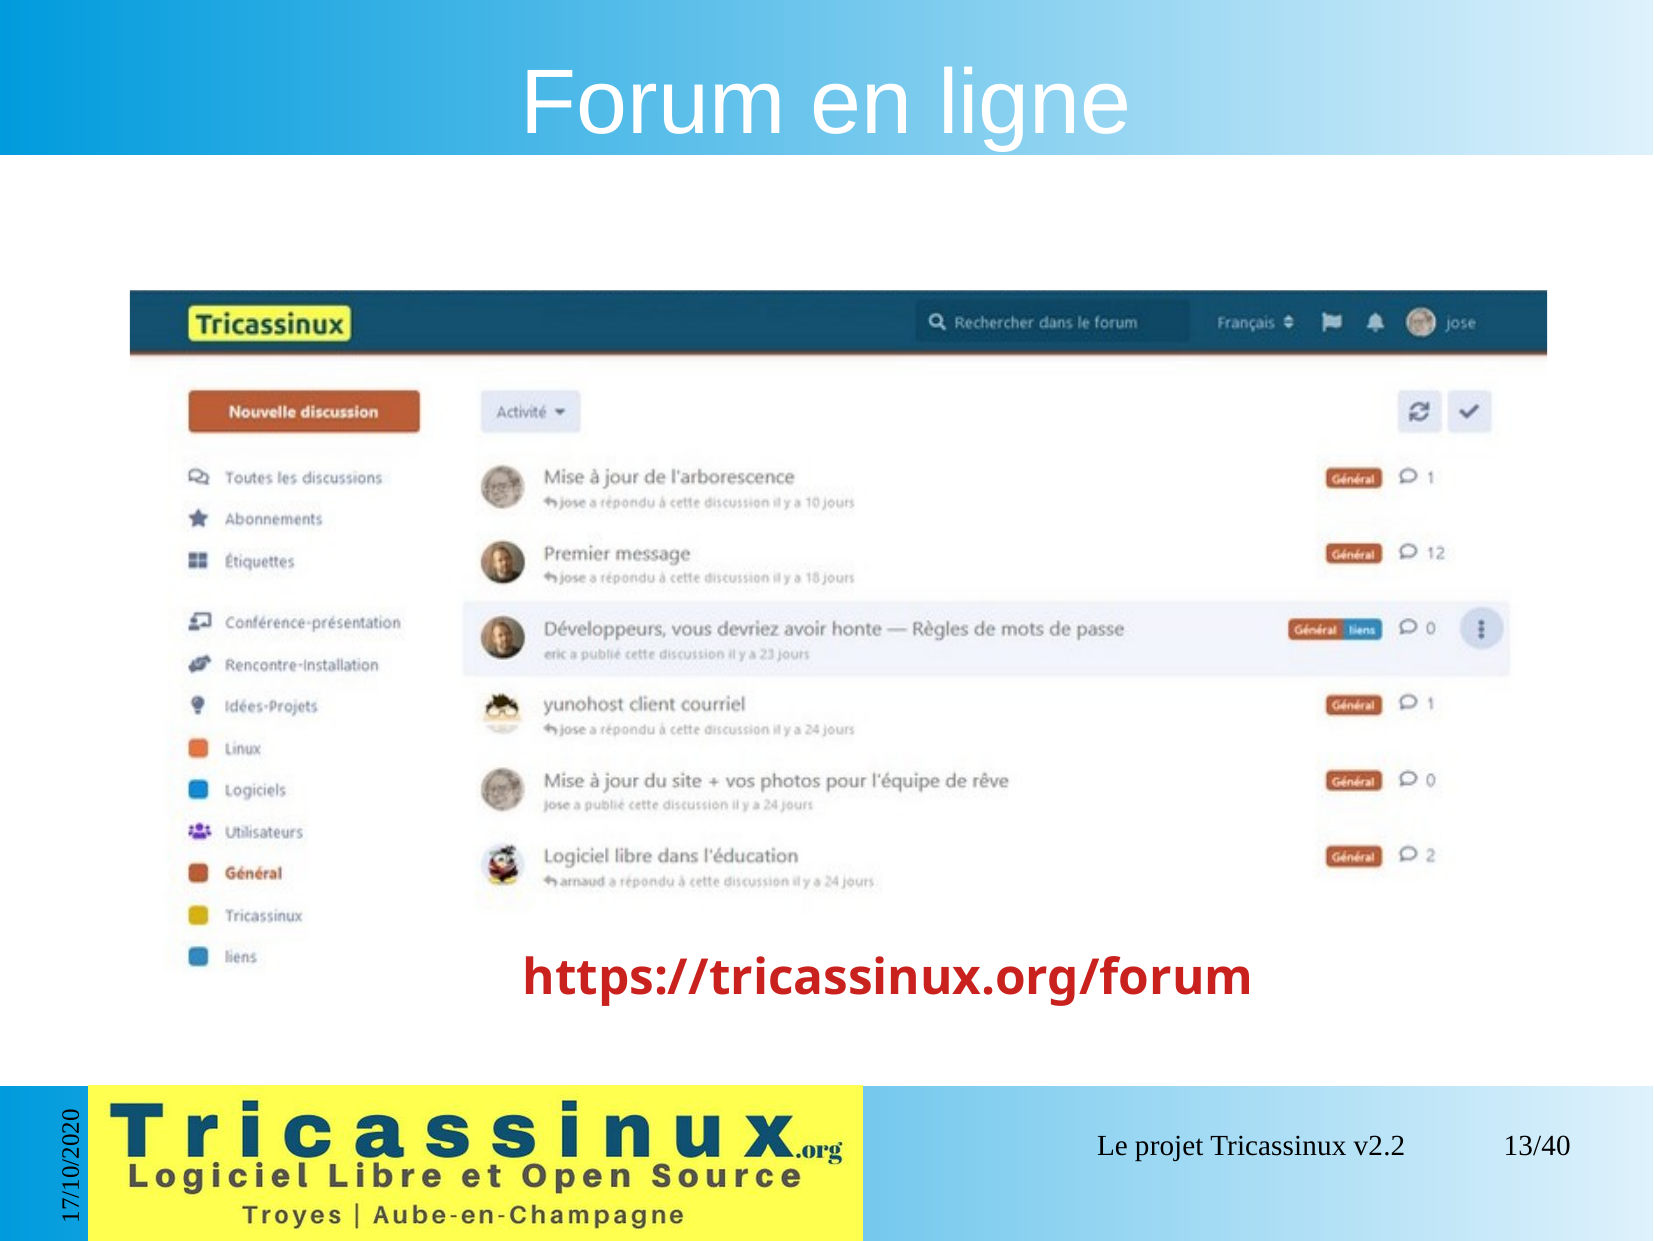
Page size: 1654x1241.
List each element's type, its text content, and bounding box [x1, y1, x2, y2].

picture [89, 1085, 863, 1241]
text_box https://tricassinux.org/forum [507, 933, 1524, 1017]
title Forum en ligne [82, 49, 1571, 155]
picture [129, 290, 1548, 1011]
